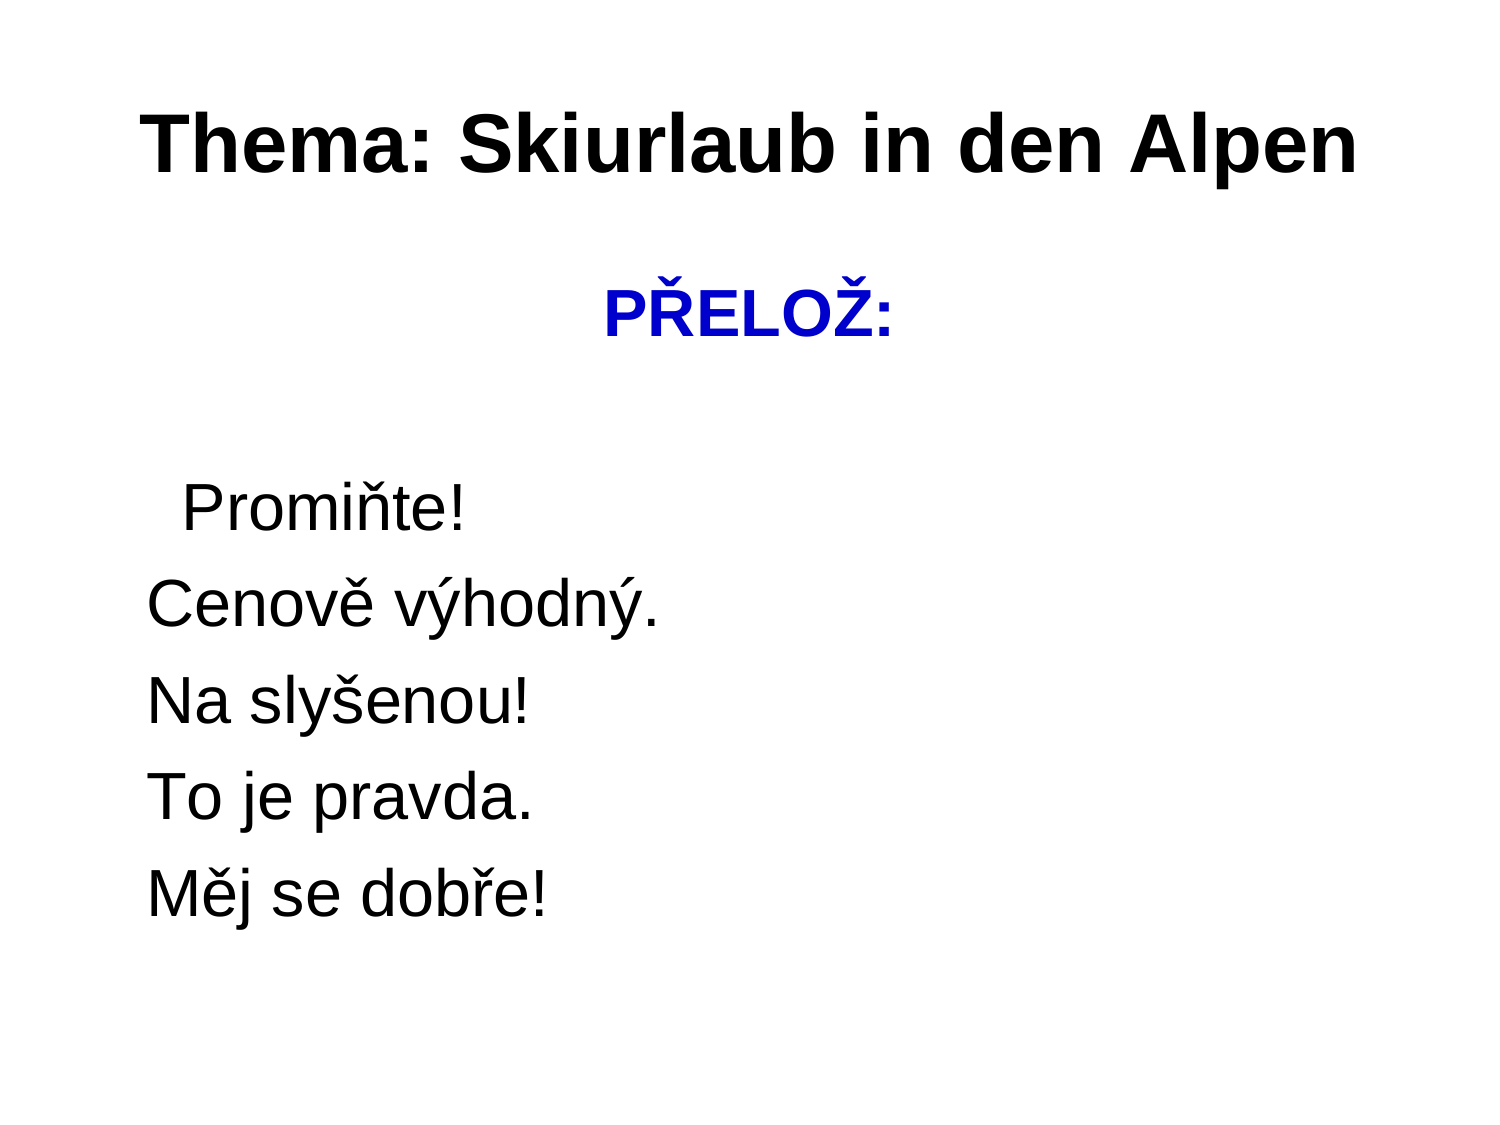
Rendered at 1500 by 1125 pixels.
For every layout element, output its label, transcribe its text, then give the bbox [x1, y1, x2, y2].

title Thema: Skiurlaub in den Alpen [75, 45, 1426, 233]
list PŘELOŽ: Promiňte! Cenově výhodný. Na slyšenou! To je pravda. Měj se dobře! [75, 262, 1426, 1006]
